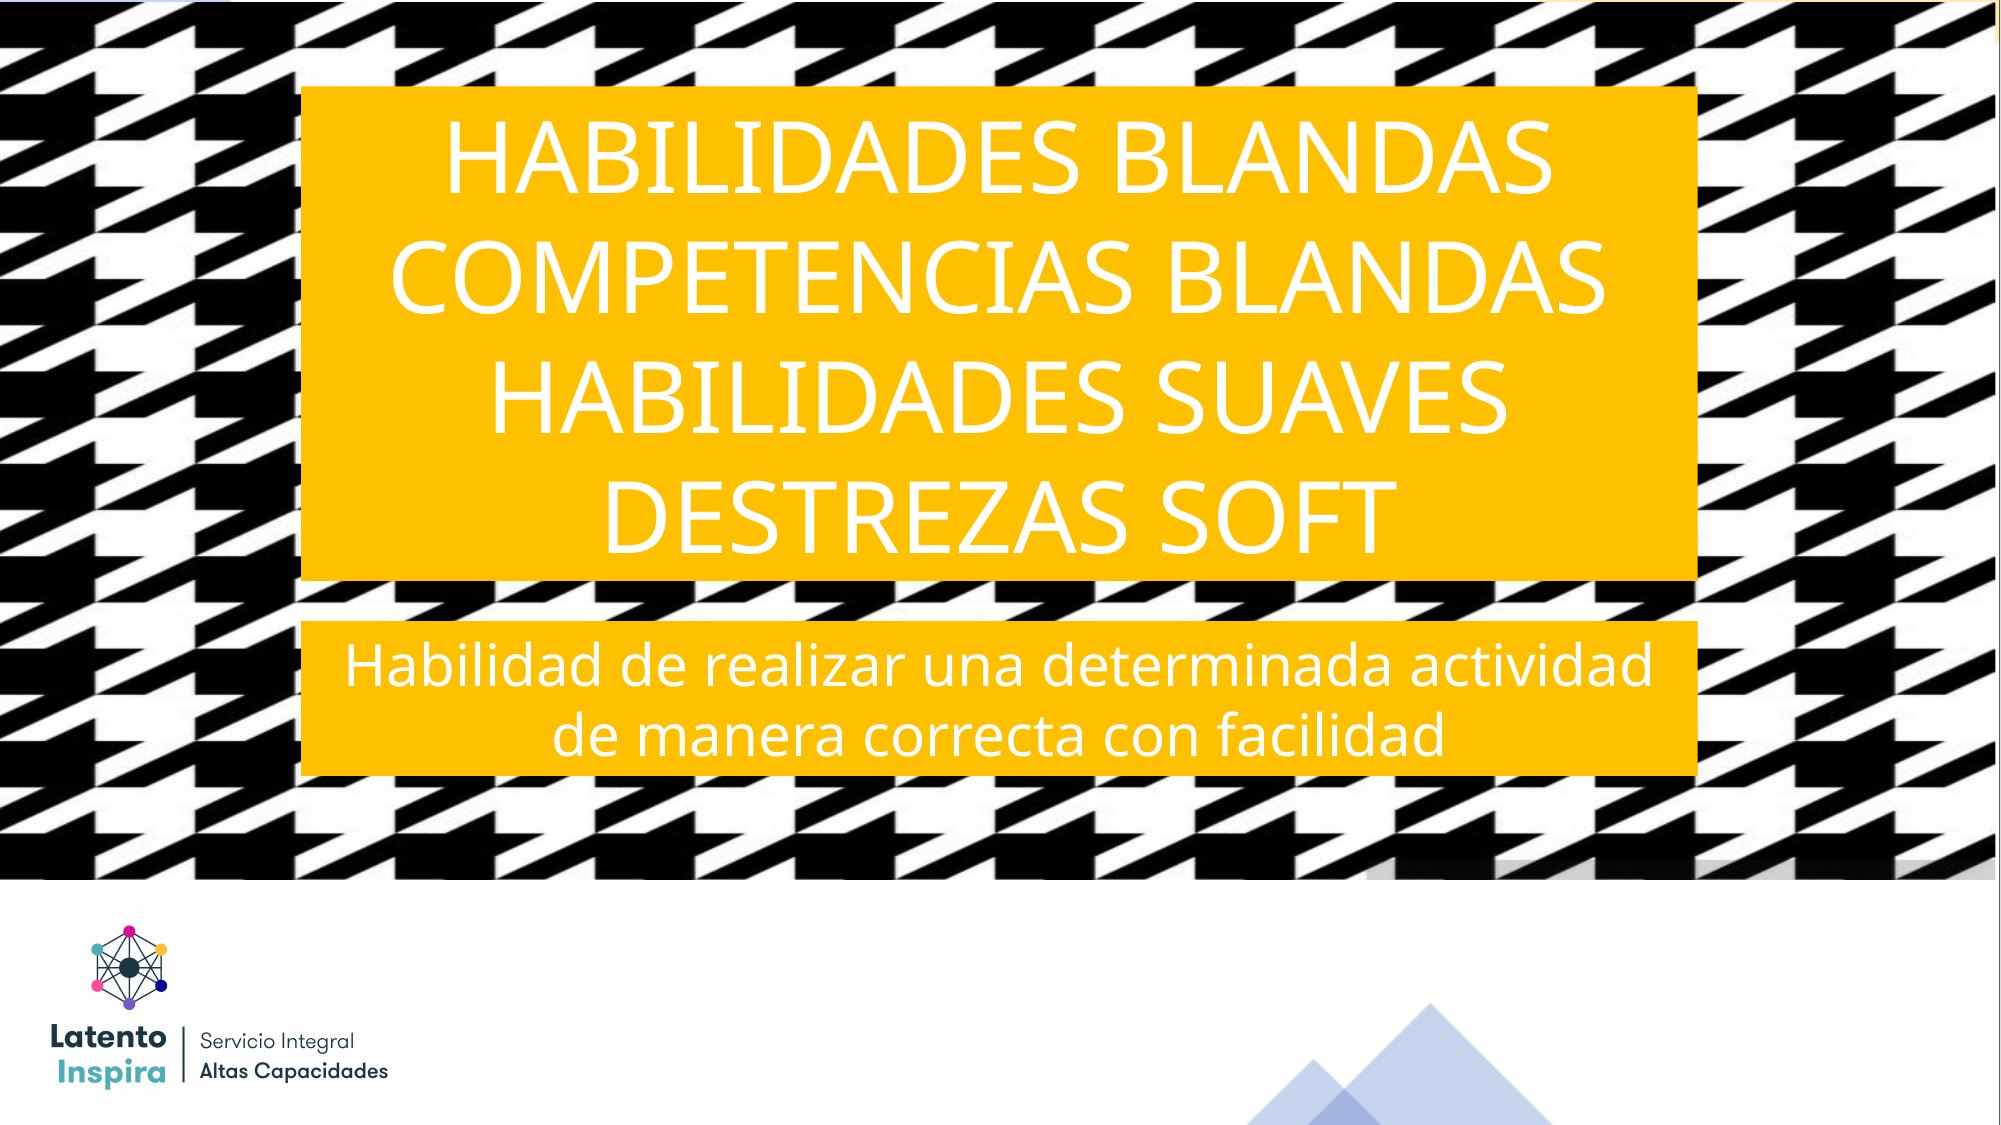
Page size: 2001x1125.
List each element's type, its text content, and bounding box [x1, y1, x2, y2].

text_box HABILIDADES BLANDAS COMPETENCIAS BLANDAS HABILIDADES SUAVES DESTREZAS SOFT [301, 86, 1698, 581]
picture [0, 0, 2001, 1125]
text_box Habilidad de realizar una determinada actividad de manera correcta con facilidad [301, 621, 1698, 776]
